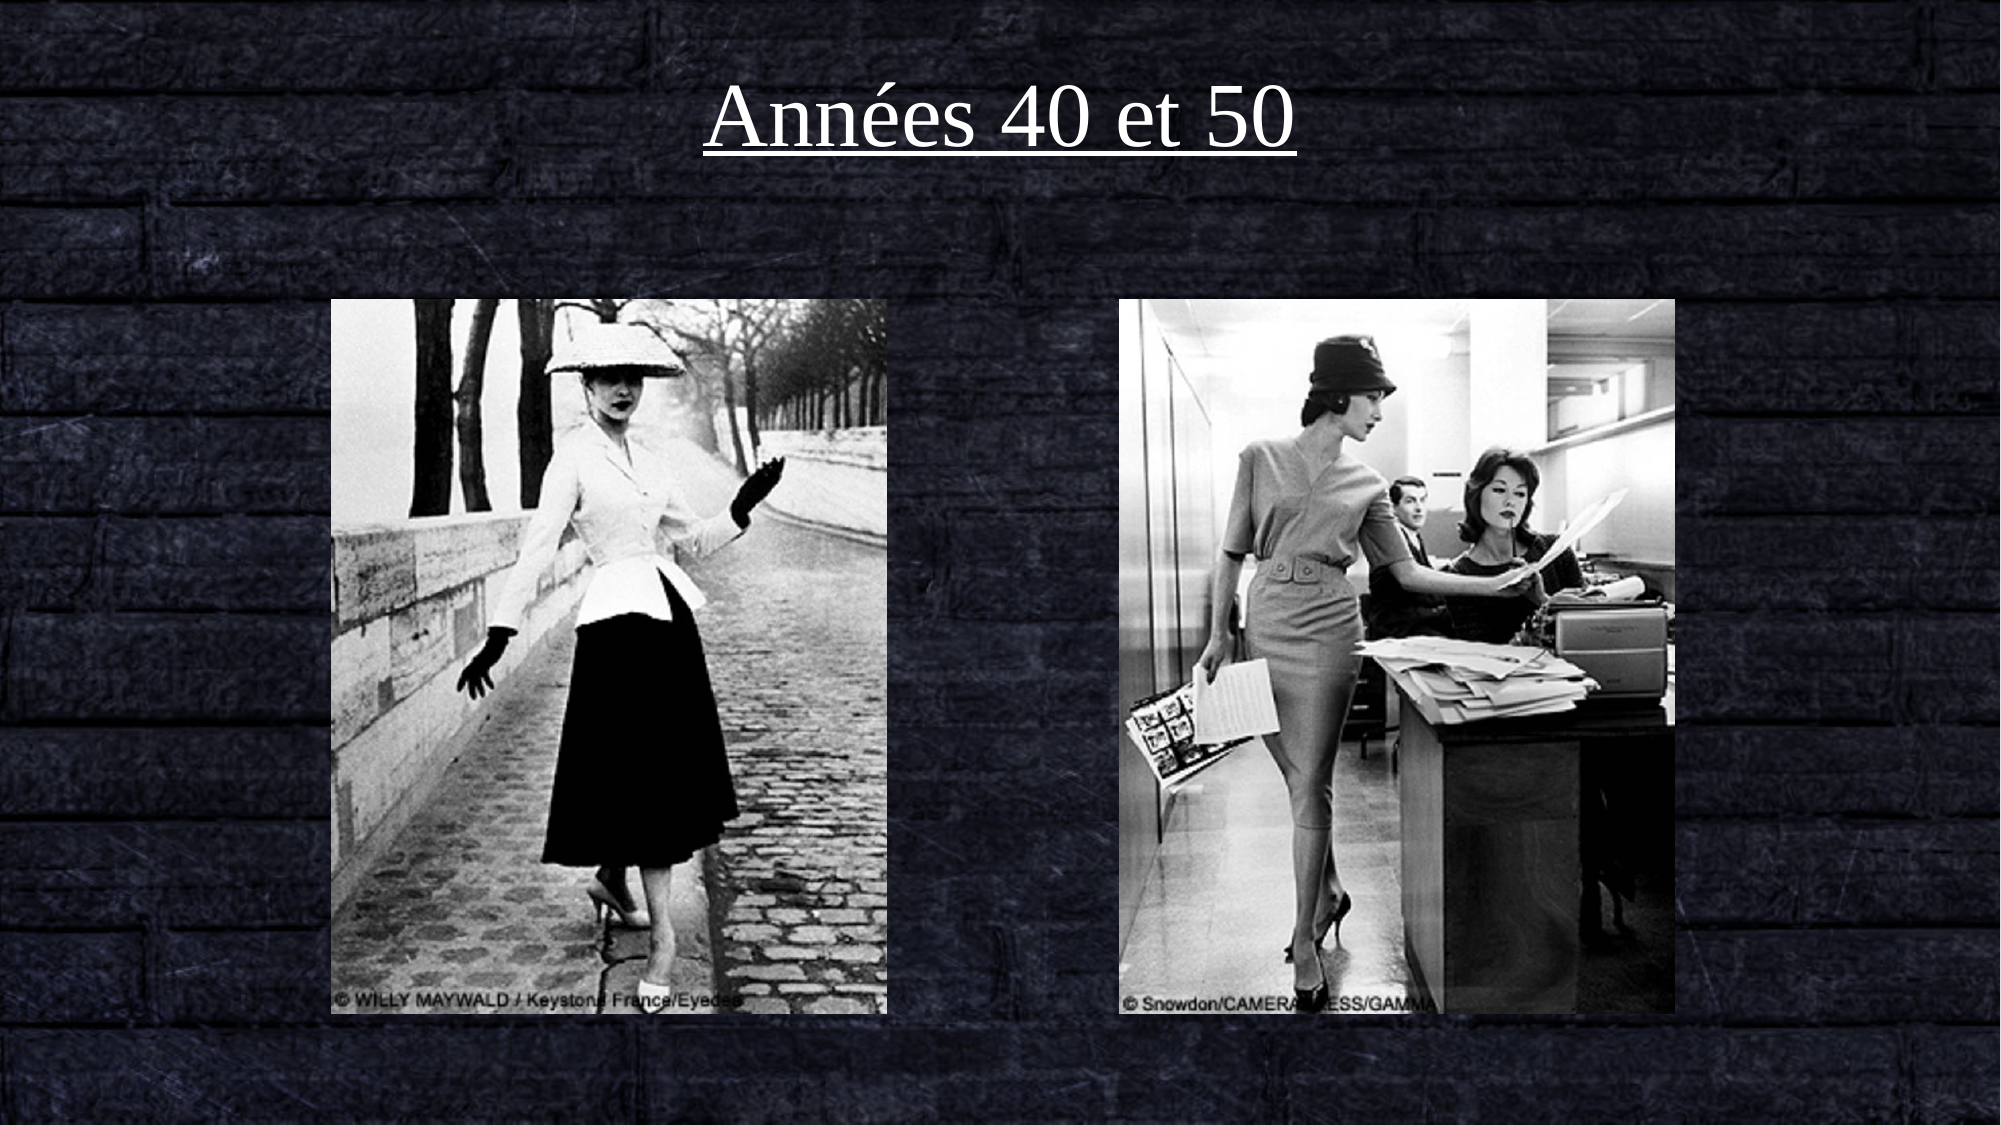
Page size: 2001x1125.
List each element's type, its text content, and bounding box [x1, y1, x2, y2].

picture [0, 0, 2001, 1125]
title Années 40 et 50 [137, 59, 1863, 278]
